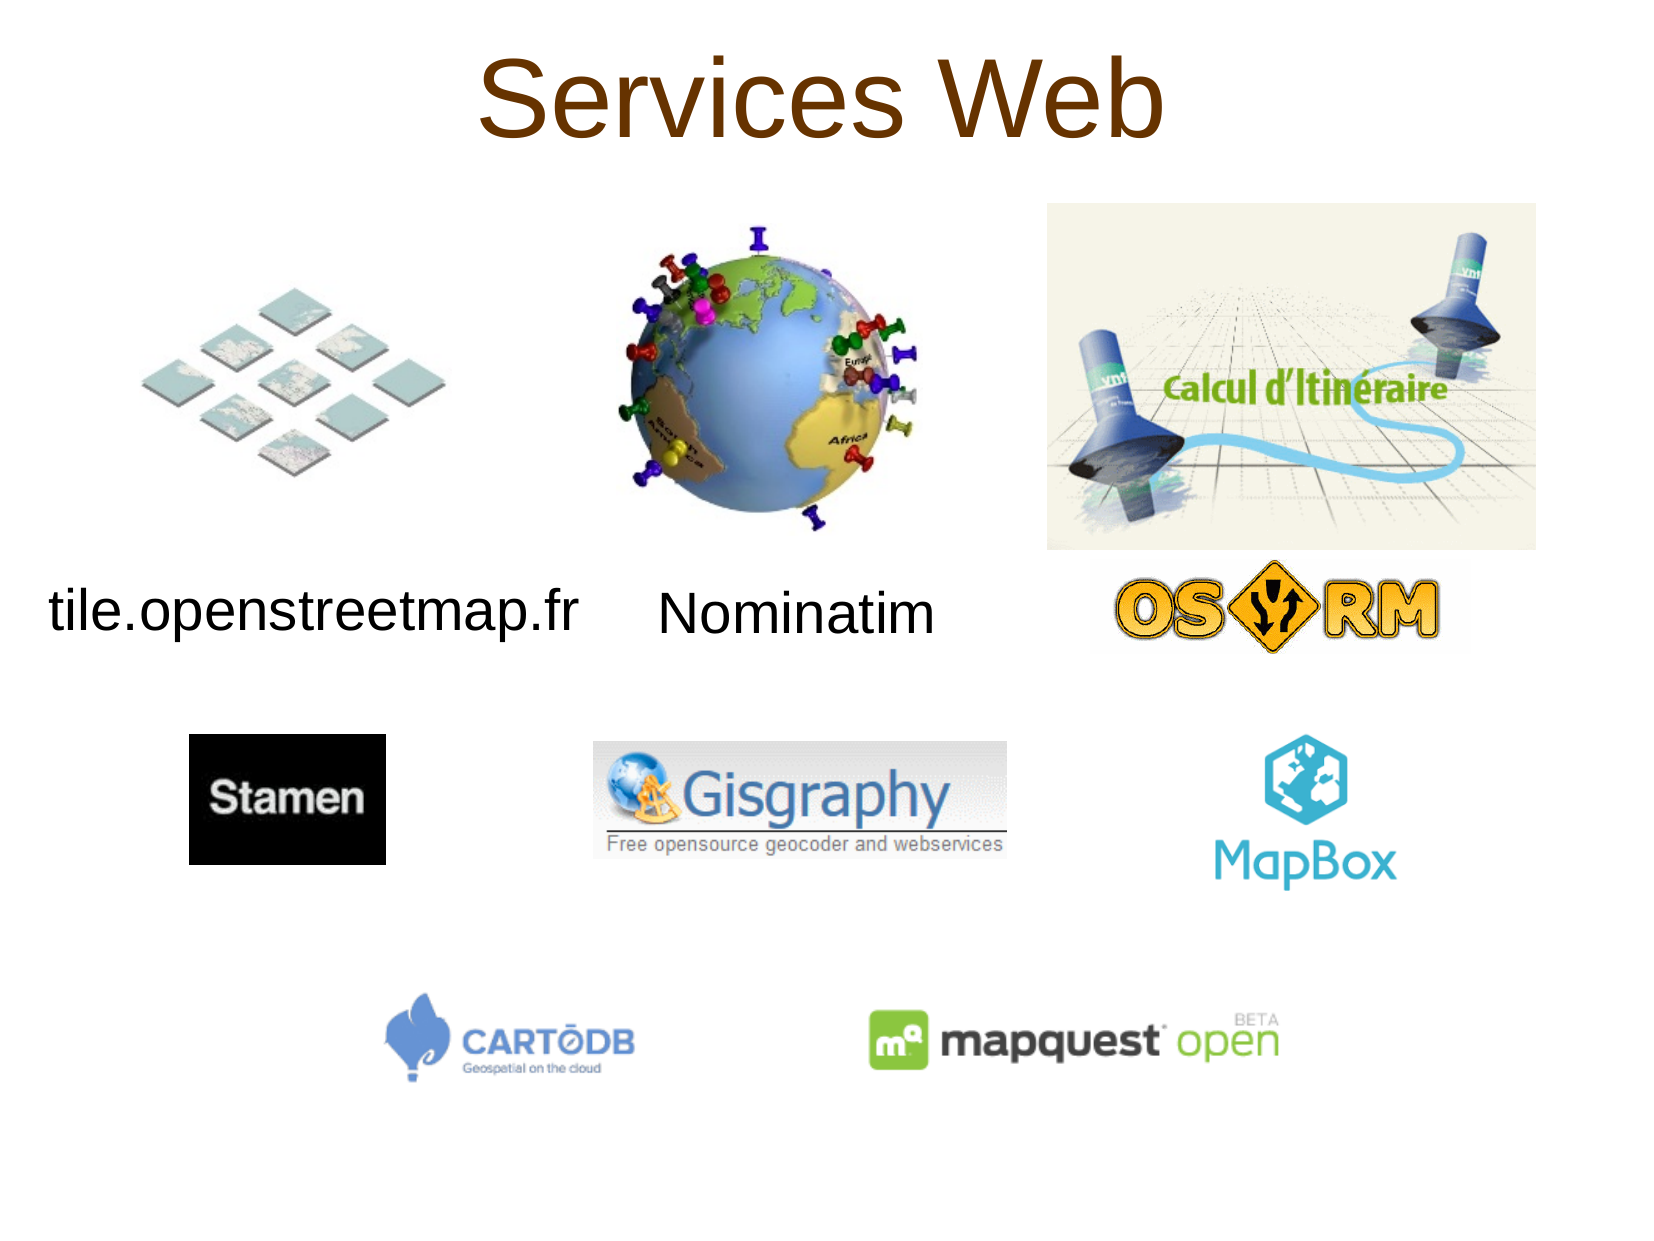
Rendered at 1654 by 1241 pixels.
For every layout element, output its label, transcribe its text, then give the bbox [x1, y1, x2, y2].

picture [847, 991, 1316, 1086]
picture [1047, 203, 1536, 550]
text_box tile.openstreetmap.fr [33, 570, 597, 651]
title Services Web [0, 33, 1643, 164]
picture [593, 741, 1007, 859]
picture [373, 972, 649, 1111]
picture [189, 734, 386, 865]
picture [616, 223, 923, 536]
picture [139, 280, 452, 486]
picture [1090, 559, 1471, 654]
text_box Nominatim [643, 573, 952, 654]
picture [1199, 712, 1410, 923]
